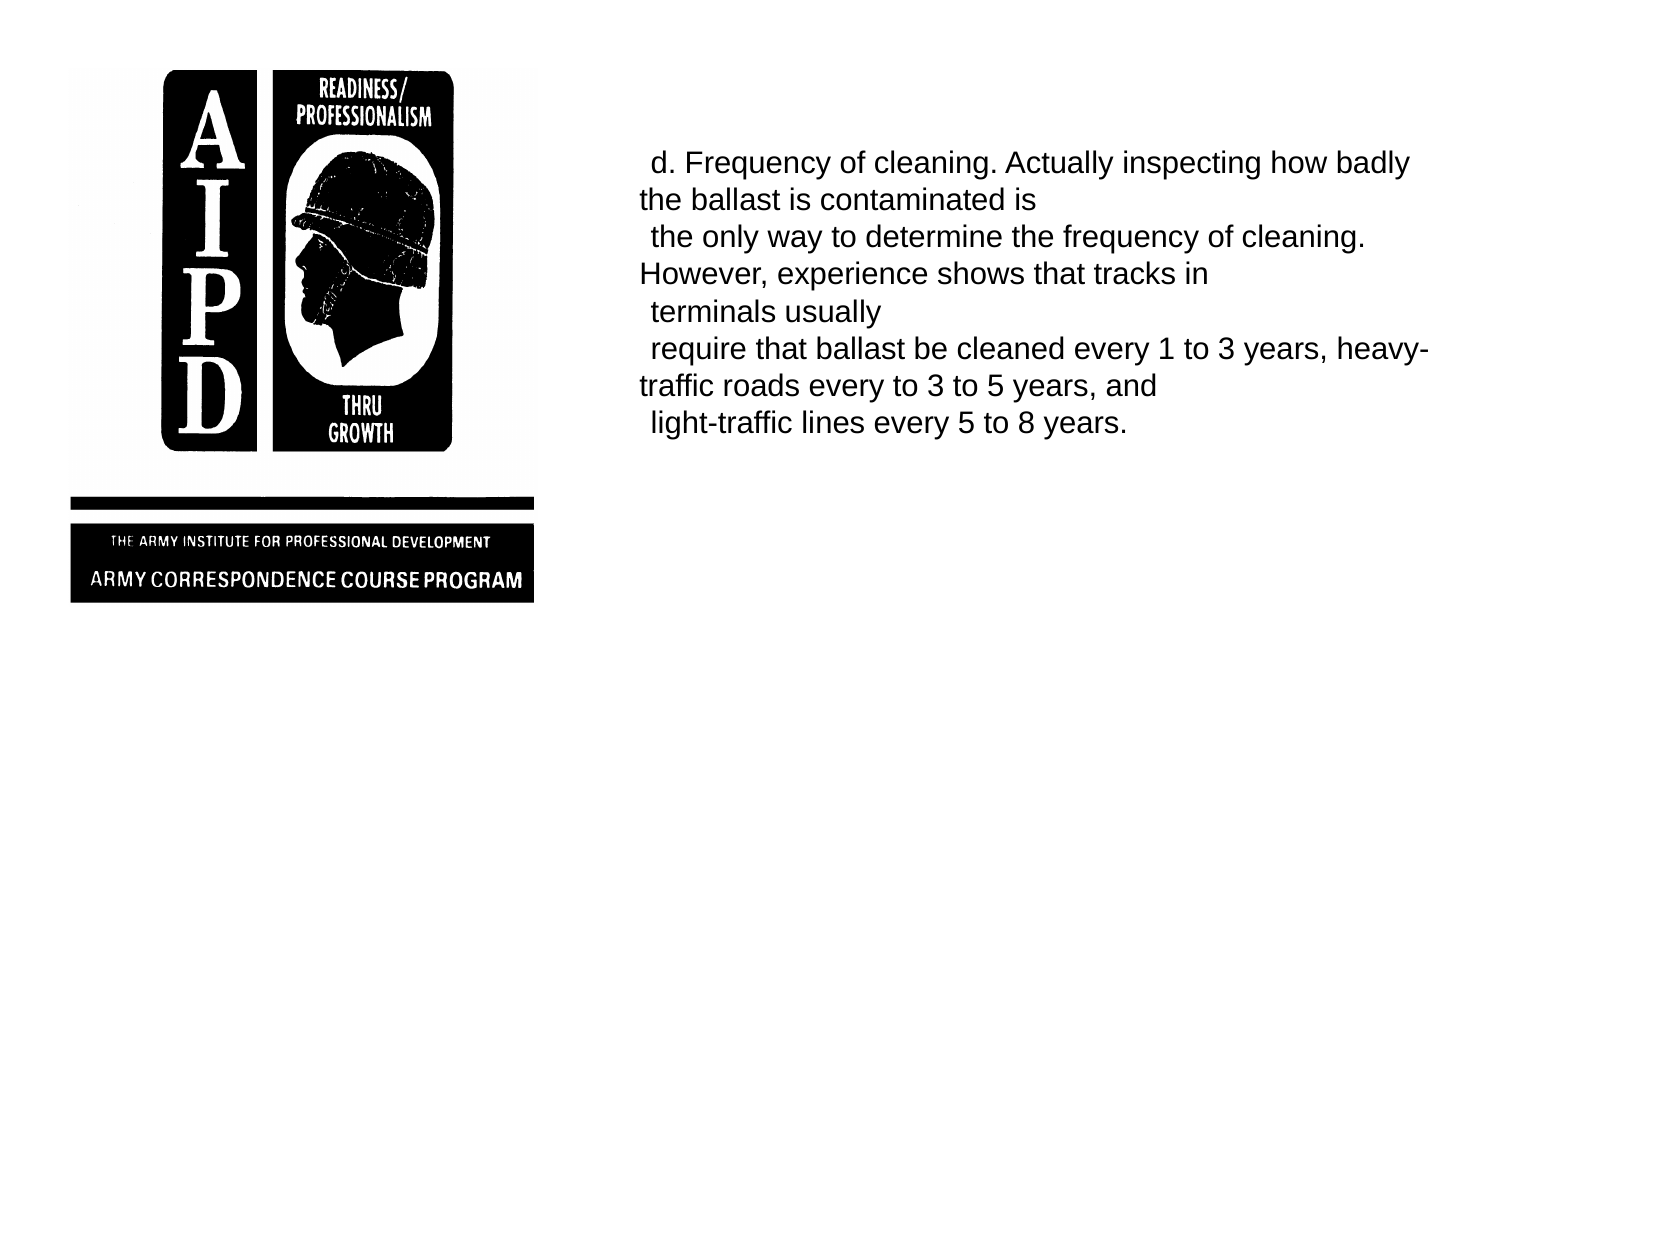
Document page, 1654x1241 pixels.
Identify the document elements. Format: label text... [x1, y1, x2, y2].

text_box d. Frequency of cleaning. Actually inspecting how badly the ballast is contaminated is the only way to determine the frequency of cleaning. However, experience shows that tracks in terminals usually require that ballast be cleaned every 1 to 3 years, heavy-traffic roads every to 3 to 5 years, and light-traffic lines every 5 to 8 years. [624, 134, 1452, 448]
picture [68, 68, 538, 607]
